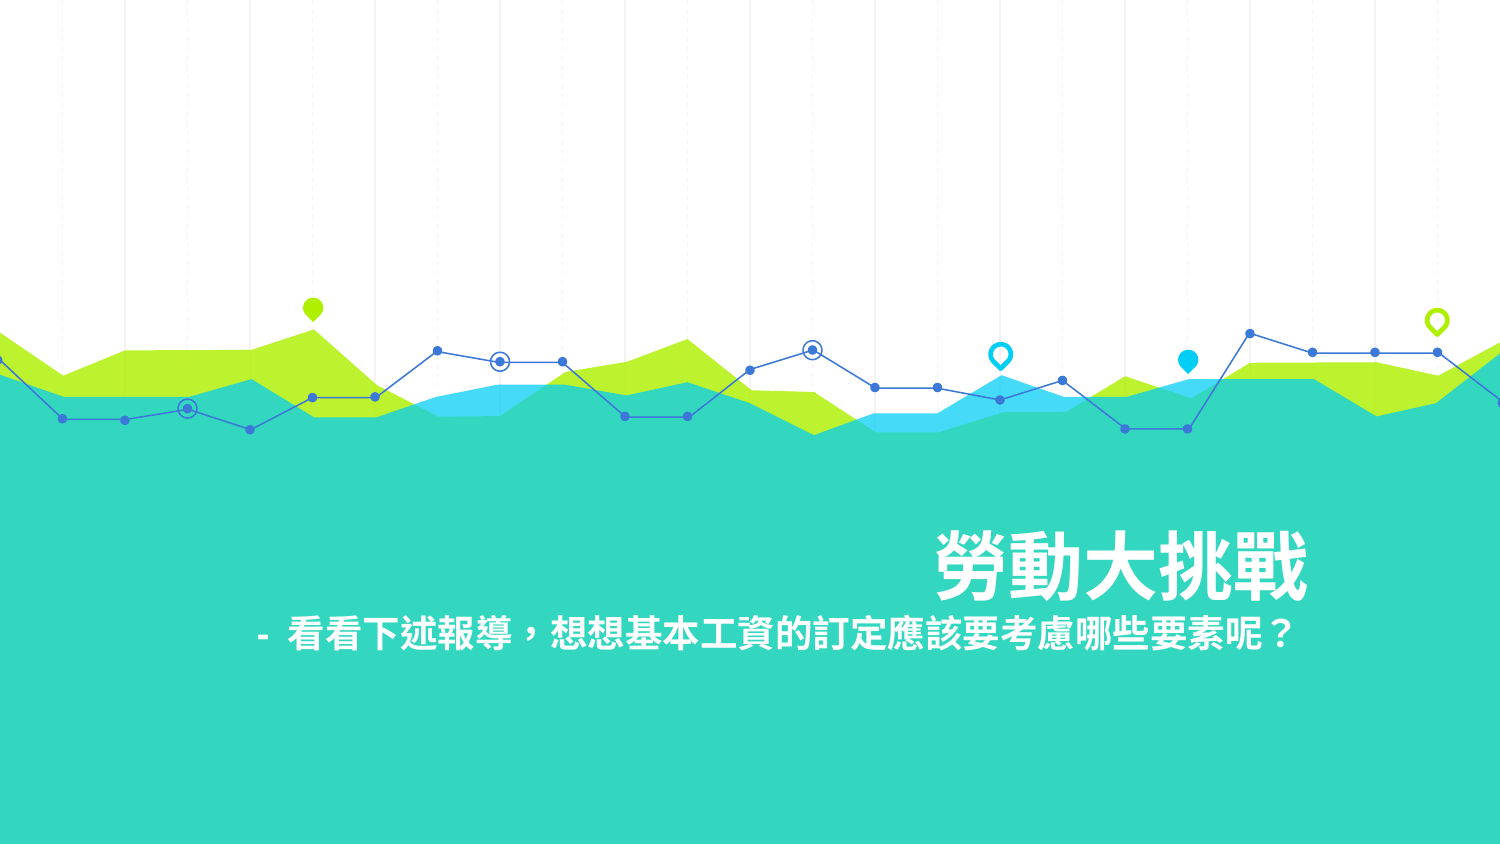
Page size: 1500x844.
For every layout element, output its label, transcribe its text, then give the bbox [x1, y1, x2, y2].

title 勞動大挑戰 - 看看下述報導，想想基本工資的訂定應該要考慮哪些要素呢？ [242, 504, 1399, 753]
